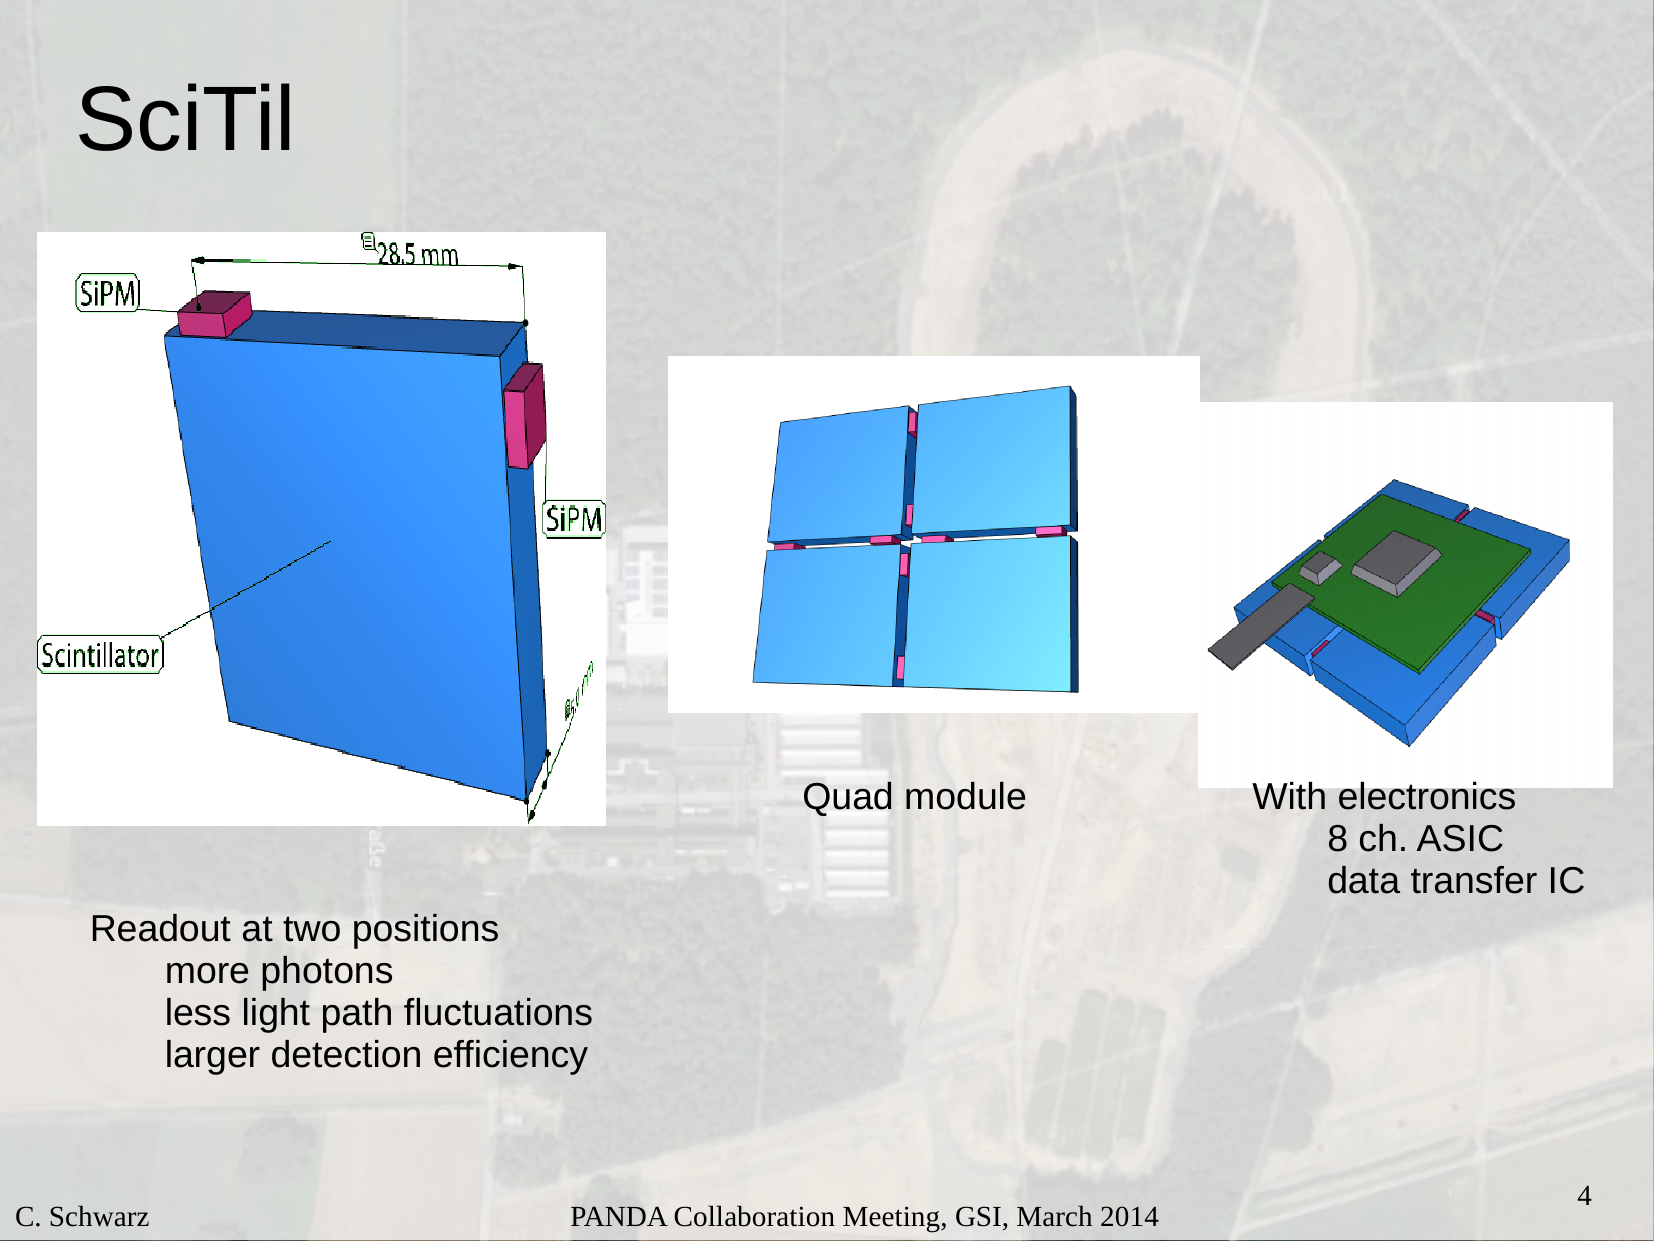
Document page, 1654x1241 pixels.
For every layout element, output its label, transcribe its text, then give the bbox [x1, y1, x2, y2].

text_box Readout at two positions more photons less light path fluctuations larger detection efficiency [74, 900, 609, 1083]
text_box Quad module [787, 768, 1042, 826]
picture [37, 232, 606, 826]
picture [668, 356, 1613, 788]
title SciTil [74, 56, 1613, 181]
text_box With electronics 8 ch. ASIC data transfer IC [1237, 768, 1601, 910]
